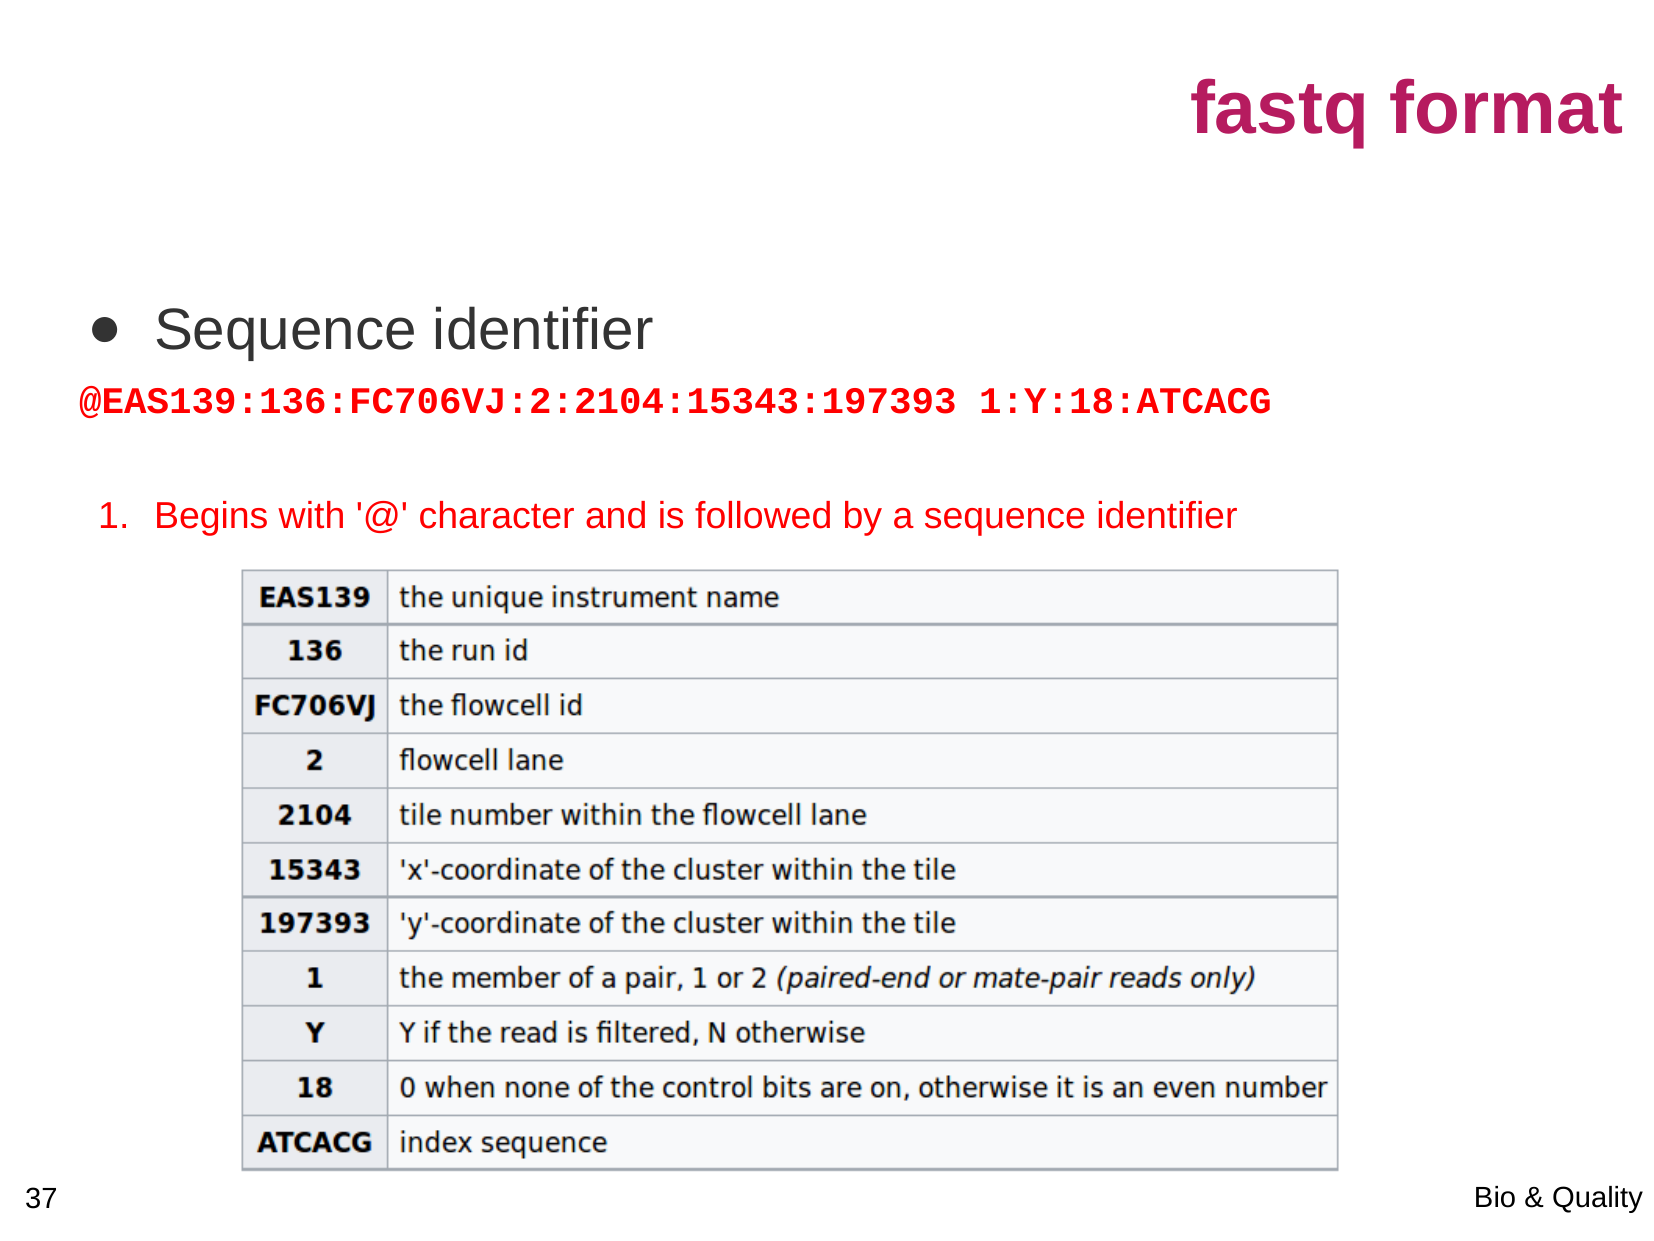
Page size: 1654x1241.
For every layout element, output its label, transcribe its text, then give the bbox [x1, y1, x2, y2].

text_box fastq format [156, 0, 1645, 207]
picture [234, 562, 1356, 1176]
text_box Sequence identifier @EAS139:136:FC706VJ:2:2104:15343:197393 1:Y:18:ATCACG Begins with '@' character and is followed by a sequence identifier [79, 277, 1645, 1203]
